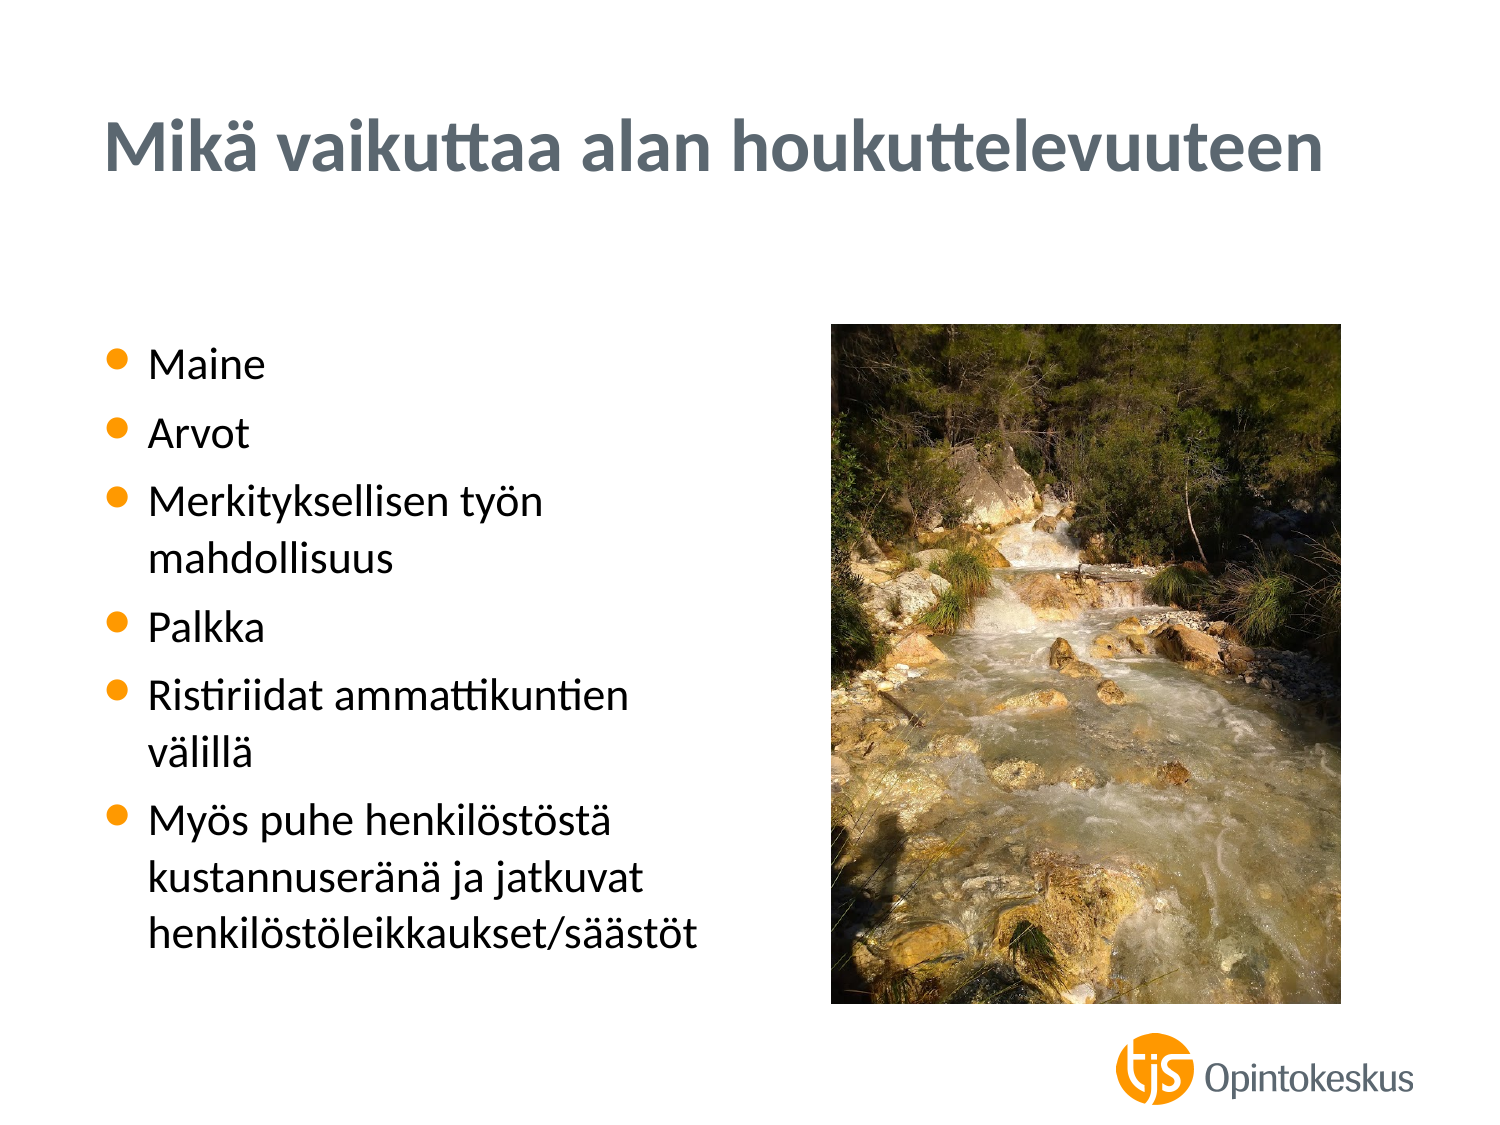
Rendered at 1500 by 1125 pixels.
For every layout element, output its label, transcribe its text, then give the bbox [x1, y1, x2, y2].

picture [831, 324, 1341, 1004]
title Mikä vaikuttaa alan houkuttelevuuteen [88, 88, 1412, 266]
picture [1116, 1033, 1413, 1105]
list Maine Arvot Merkityksellisen työn mahdollisuus Palkka Ristiriidat ammattikuntien välillä Myös puhe henkilöstöstä kustannuseränä ja jatkuvat henkilöstöleikkaukset/säästöt [88, 324, 739, 1004]
